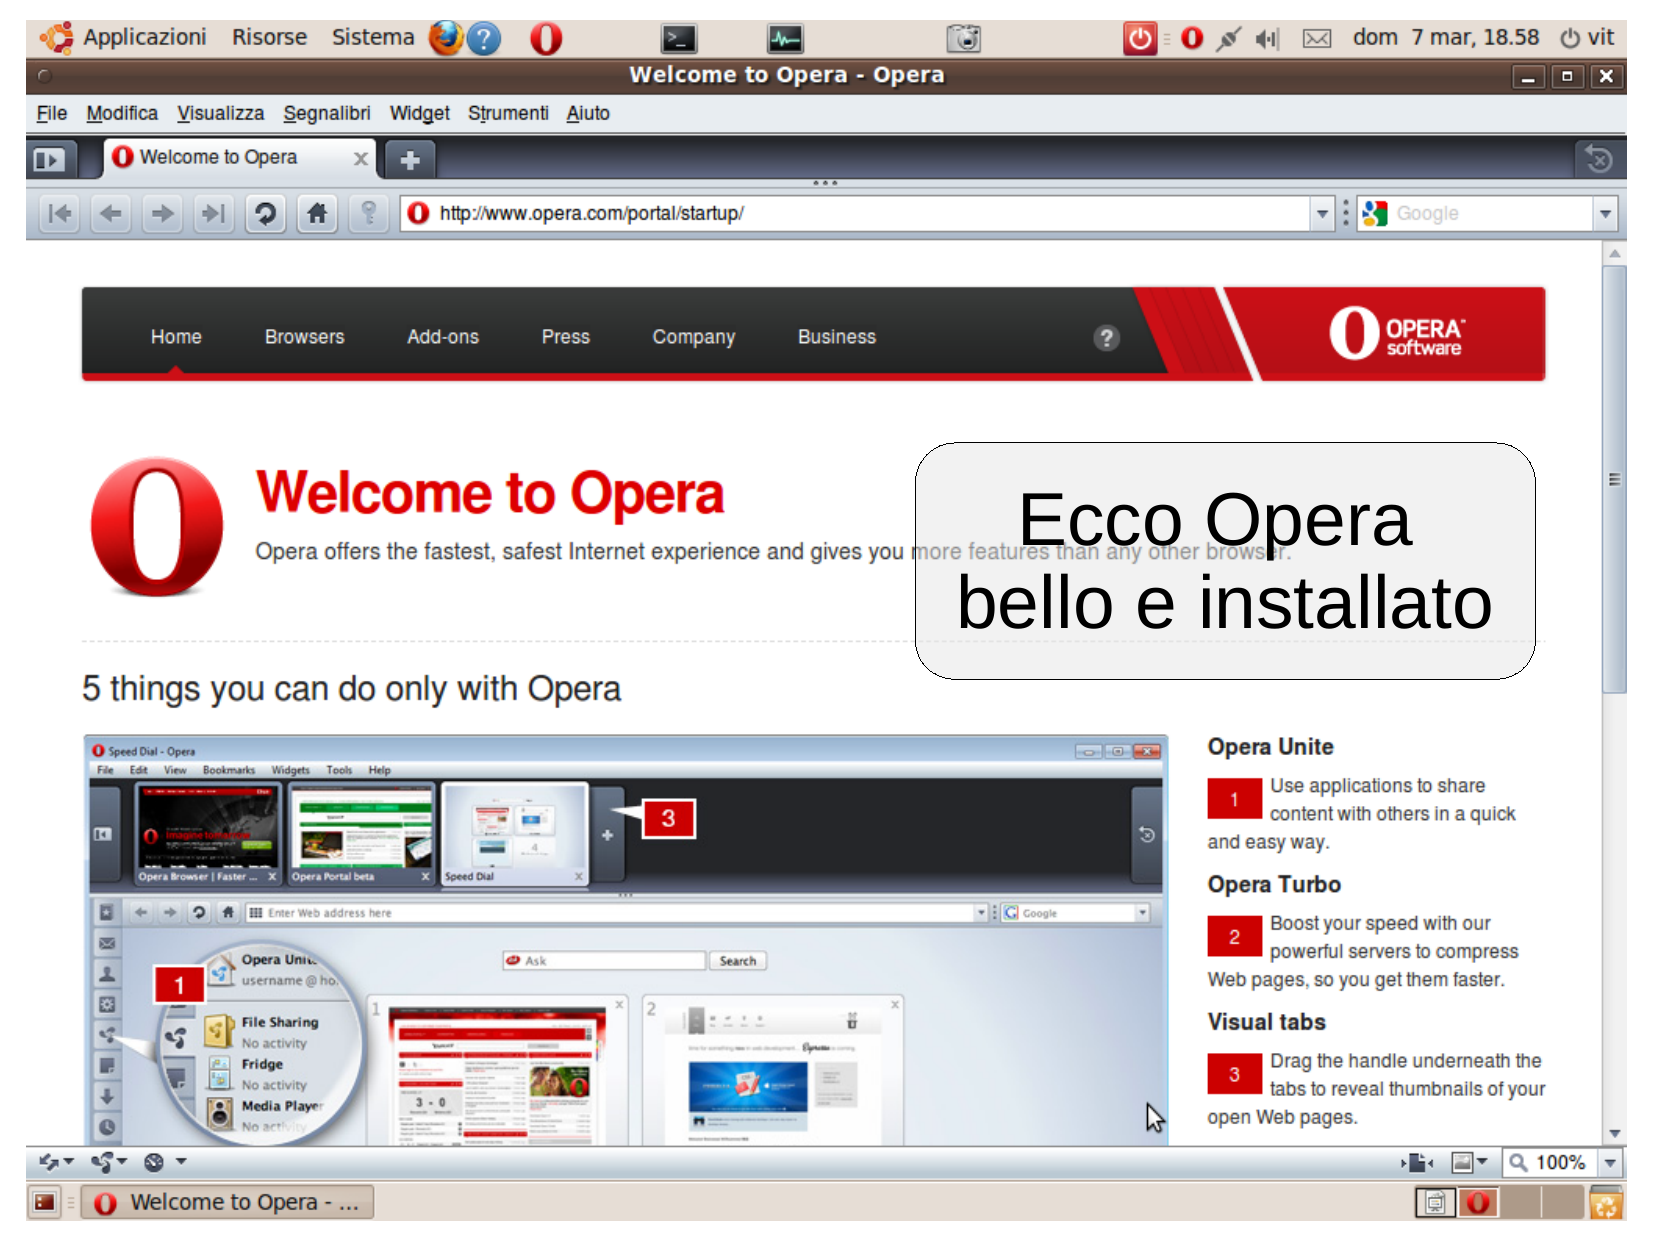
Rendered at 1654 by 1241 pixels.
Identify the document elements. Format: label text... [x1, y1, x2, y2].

picture [0, 0, 1654, 1241]
text_box Ecco Opera bello e installato [915, 442, 1536, 680]
